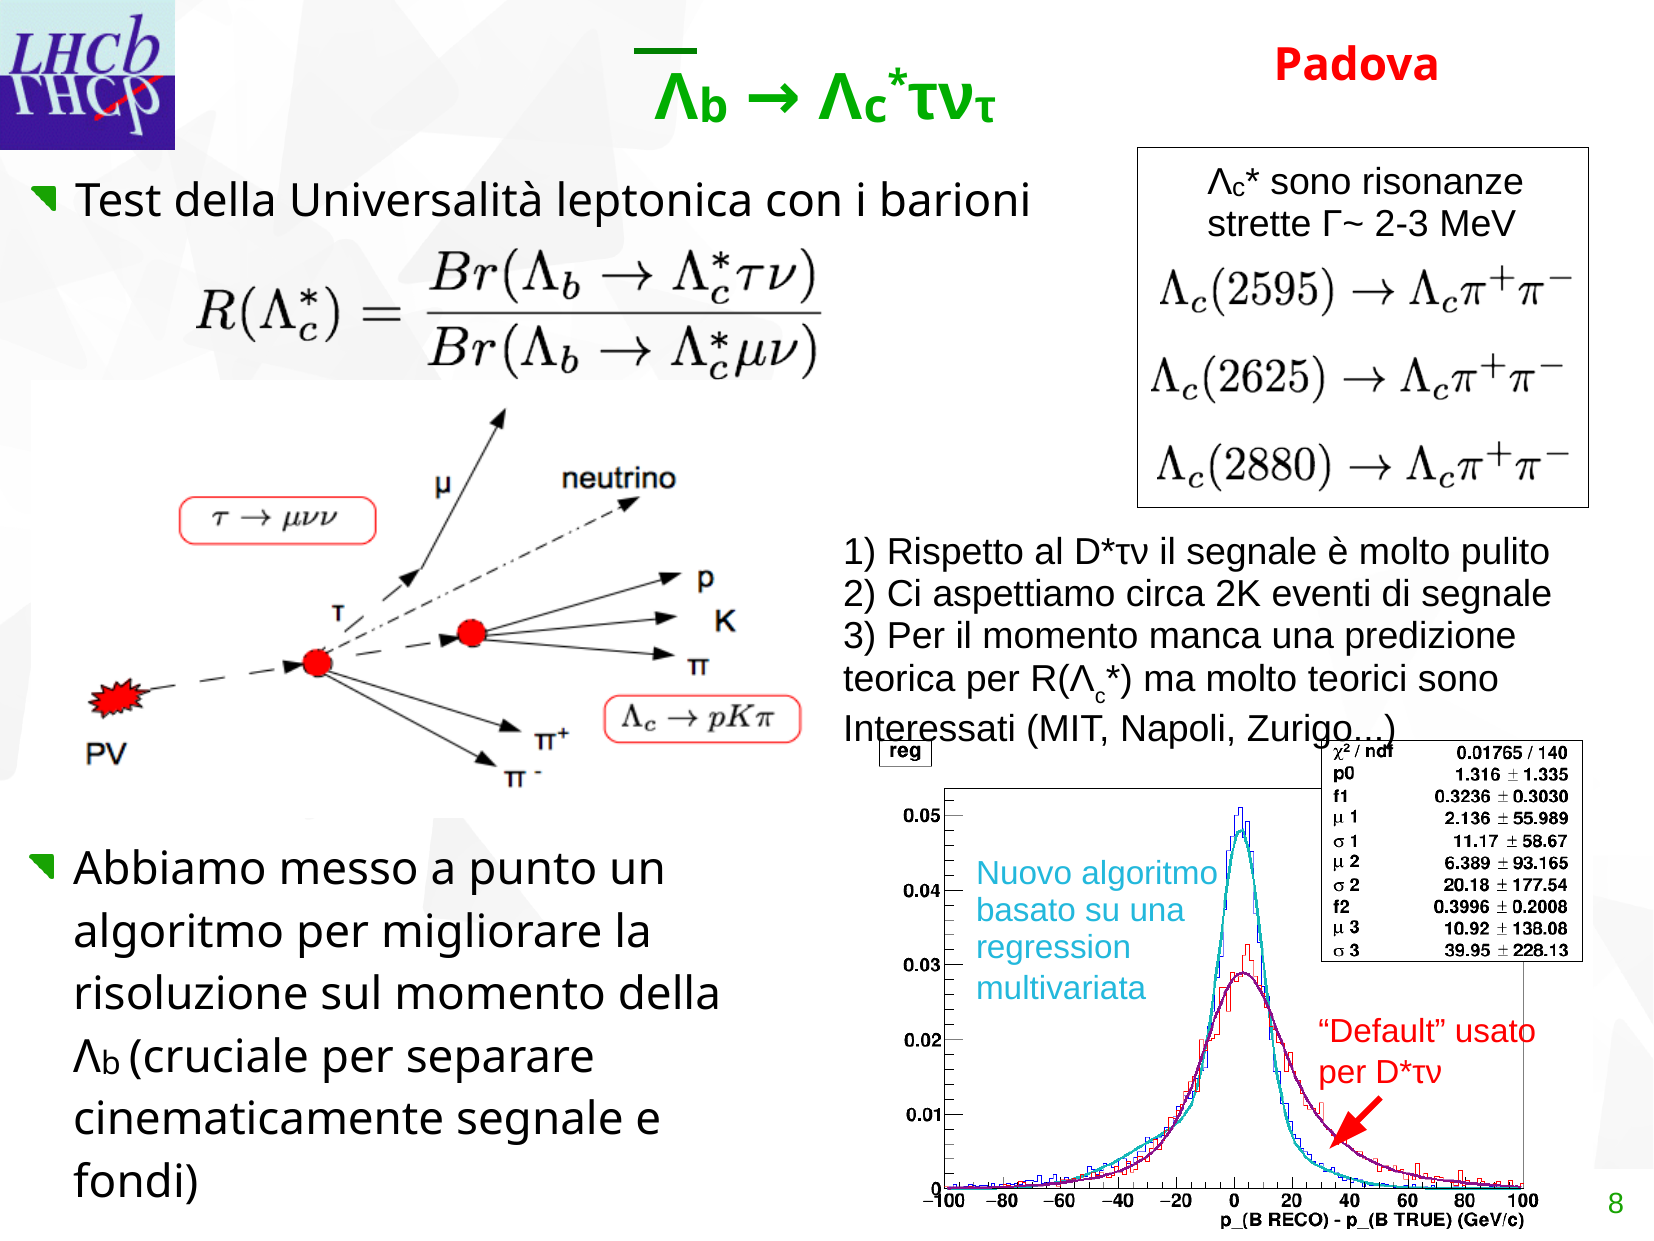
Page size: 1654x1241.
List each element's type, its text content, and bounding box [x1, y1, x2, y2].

text_box Abbiamo messo a punto un algoritmo per migliorare la risoluzione sul momento della Λb (cruciale per separare cinematicamente segnale e fondi) [14, 828, 788, 1236]
picture [1151, 352, 1564, 405]
text_box Test della Universalità leptonica con i barioni [16, 159, 1126, 239]
text_box Λc* sono risonanze strette Г~ 2-3 MeV [1192, 153, 1550, 261]
picture [0, 0, 823, 931]
picture [1157, 440, 1570, 493]
text_box 1) Rispetto al D*τν il segnale è molto pulito 2) Ci aspettiamo circa 2K eventi di segnale 3) Per il momento manca una predizione teorica per R(Λc*) ma molto teorici sono Interessati (MIT, Napoli, Zurigo...) [828, 523, 1654, 771]
text_box Nuovo algoritmo basato su una regression multivariata [961, 846, 1234, 1017]
title Λb → Λc*τντ [62, 39, 1589, 148]
picture [874, 771, 1654, 1229]
text_box Padova [1258, 23, 1437, 103]
text_box “Default” usato per D*τν [1303, 1004, 1552, 1099]
picture [1160, 264, 1573, 318]
